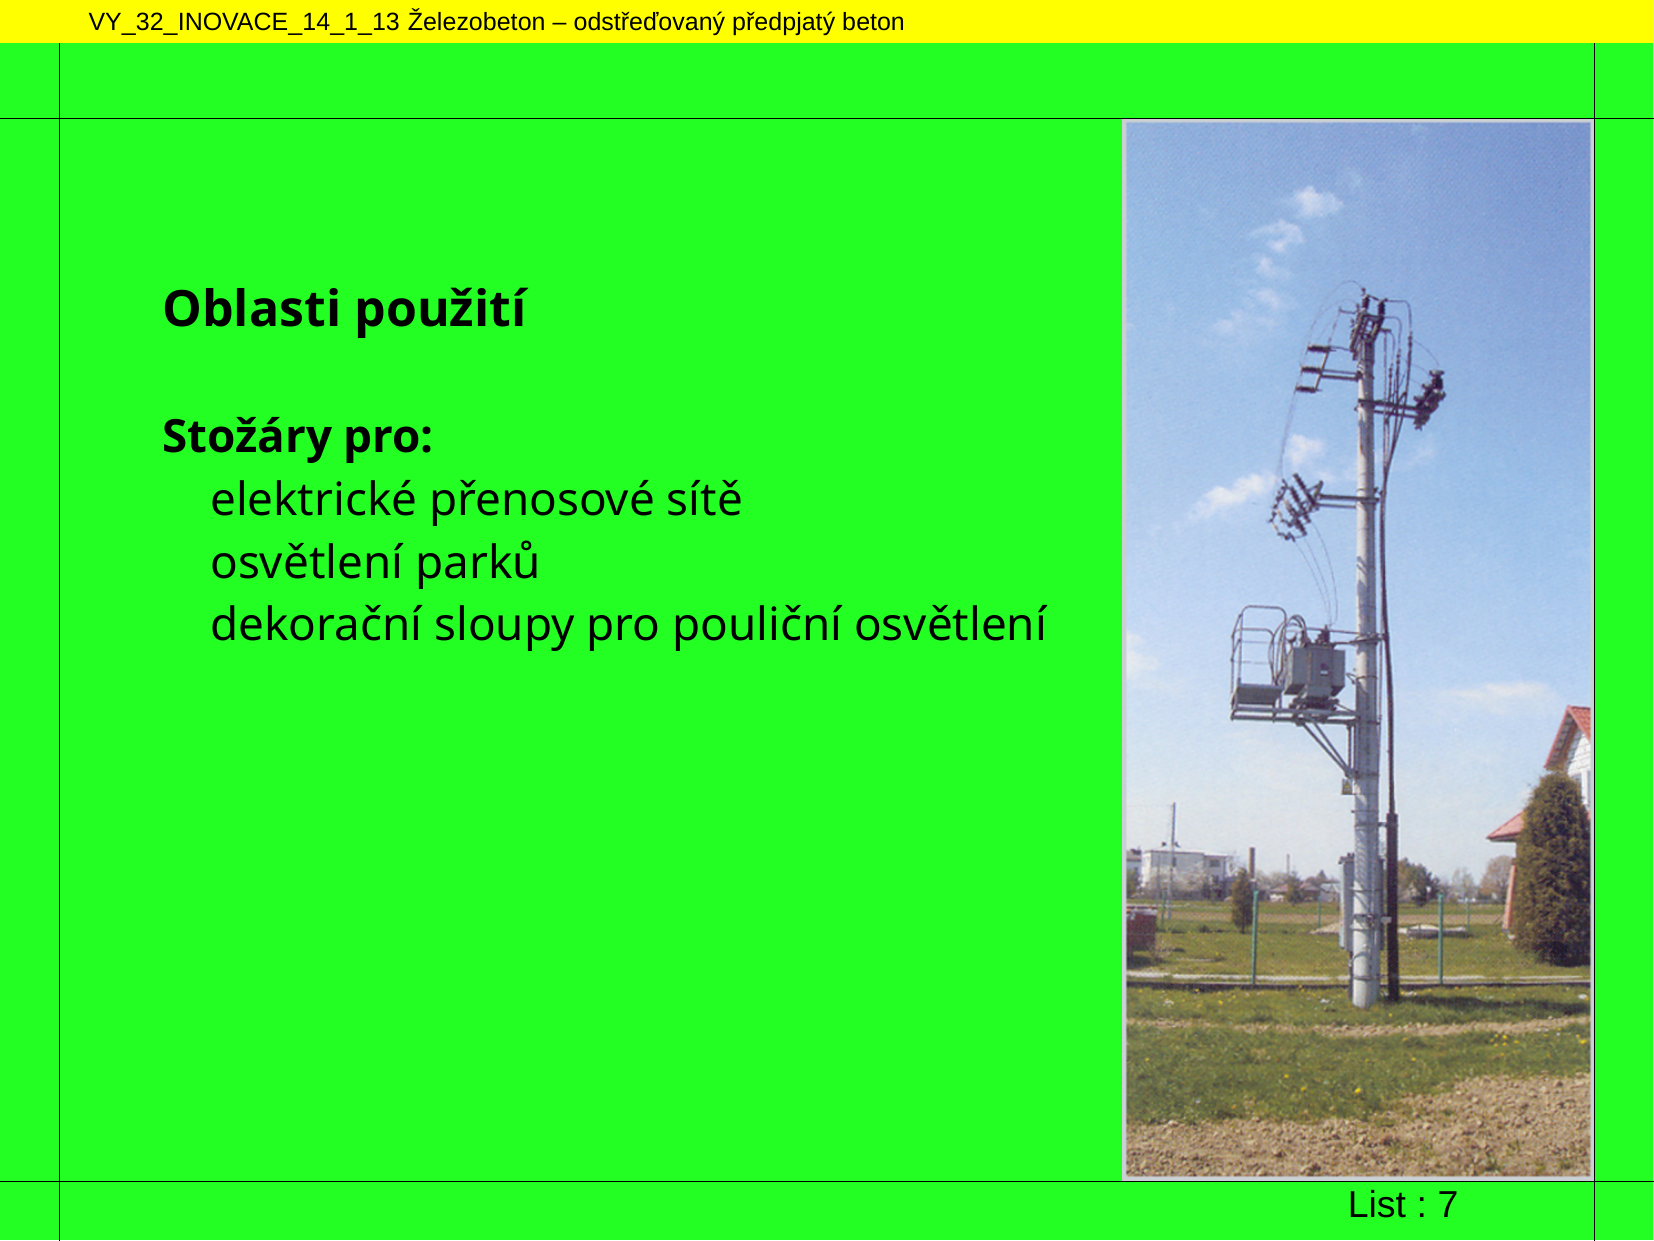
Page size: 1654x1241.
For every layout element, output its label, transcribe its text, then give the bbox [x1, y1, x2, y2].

picture [1122, 119, 1594, 1181]
text_box VY_32_INOVACE_14_1_13 Železobeton – odstřeďovaný předpjatý beton [0, 0, 1654, 43]
text_box Oblasti použití Stožáry pro: elektrické přenosové sítě osvětlení parků dekorační sloupy pro pouliční osvětlení [147, 265, 1418, 901]
text_box List : <číslo> [1357, 1176, 1599, 1241]
